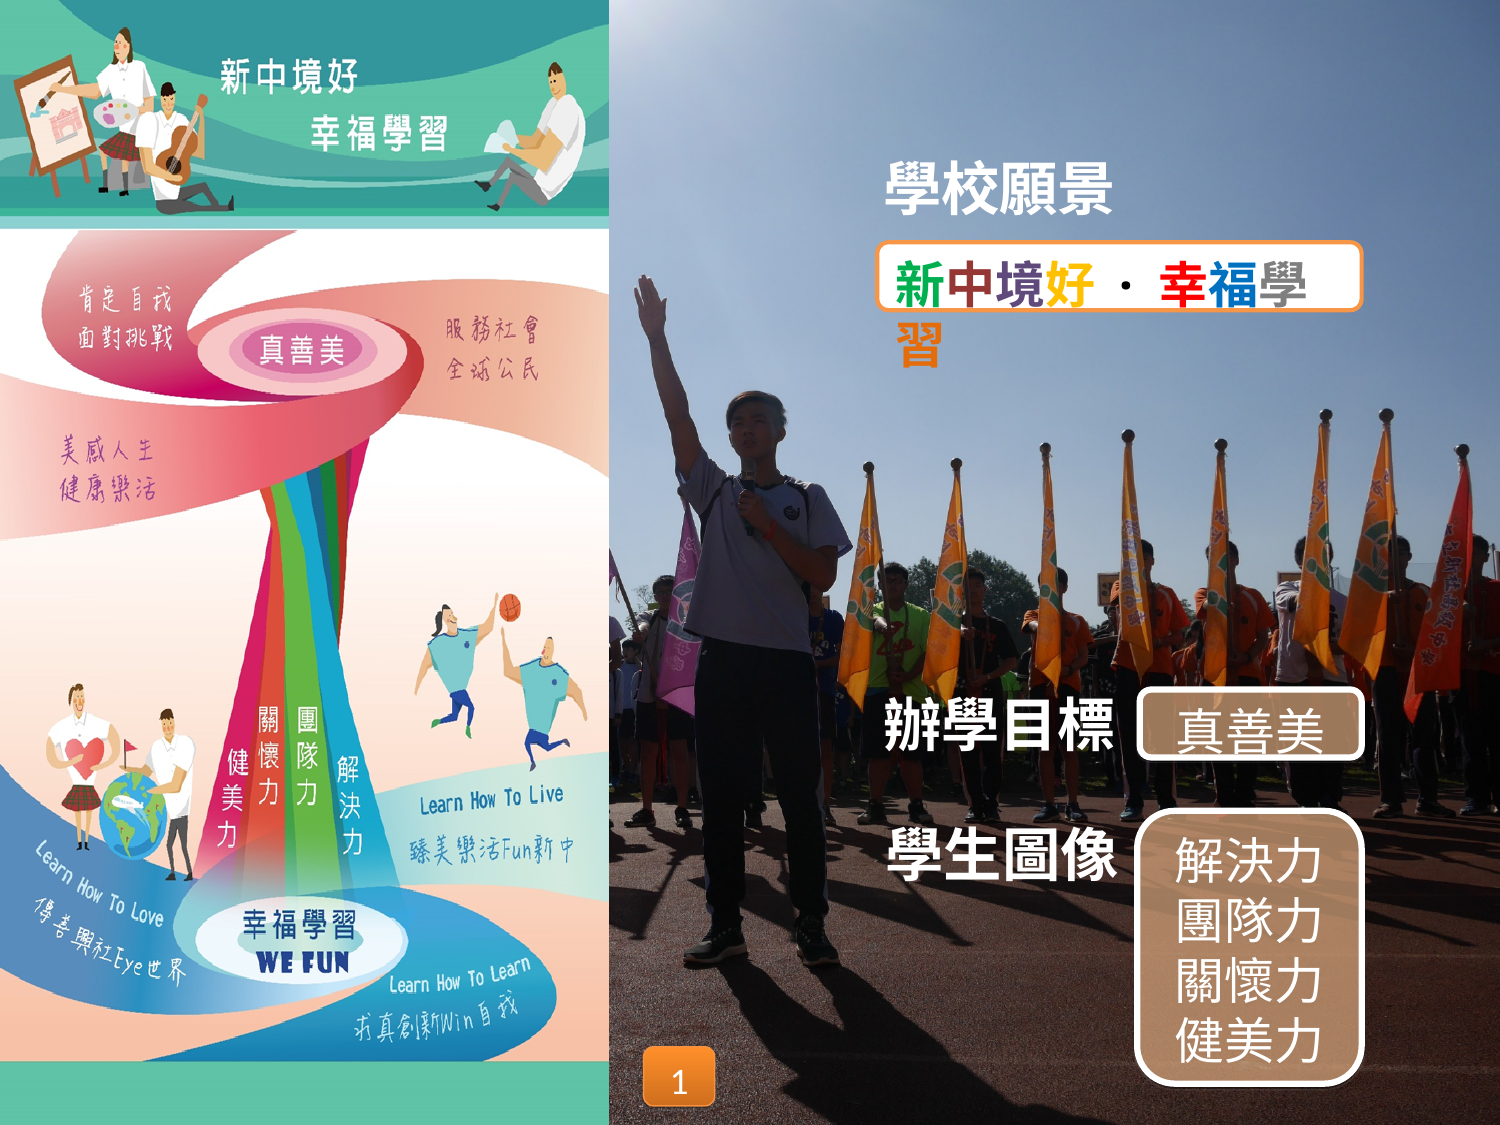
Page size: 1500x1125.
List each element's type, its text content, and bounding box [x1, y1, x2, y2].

text_box 學生圖像 [870, 810, 1137, 897]
text_box 解決力 團隊力 關懷力 健美力 [1137, 810, 1362, 1084]
text_box 真善美 [1139, 689, 1362, 758]
text_box 辦學目標 [868, 680, 1135, 767]
text_box 學校願景 [868, 144, 1135, 230]
text_box 1 [643, 1046, 715, 1106]
picture [0, 0, 1500, 1125]
text_box 新中境好 · 幸福學習 [877, 242, 1362, 311]
